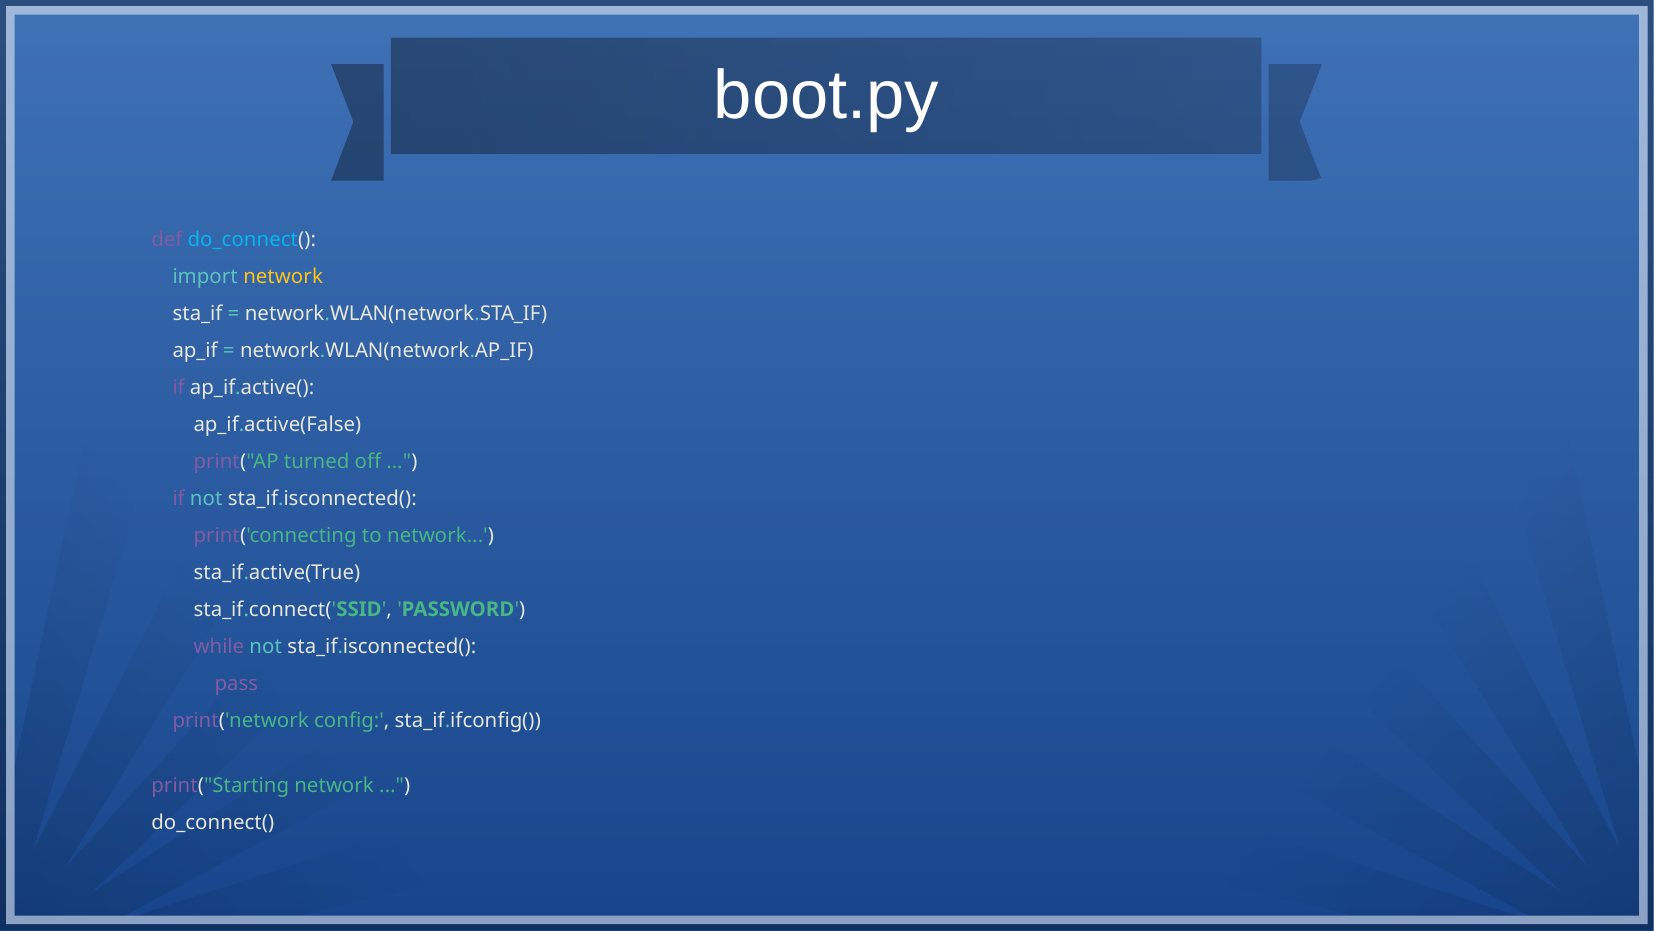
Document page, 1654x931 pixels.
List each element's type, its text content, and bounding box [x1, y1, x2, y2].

list def do_connect(): import network sta_if = network.WLAN(network.STA_IF) ap_if = network.WLAN(network.AP_IF) if ap_if.active(): ap_if.active(False) print("AP turned off ...") if not sta_if.isconnected(): print('connecting to network...') sta_if.active(True) sta_if.connect('SSID', 'PASSWORD') while not sta_if.isconnected(): pass print('network config:', sta_if.ifconfig()) print("Starting network ...") do_connect() [151, 224, 1503, 848]
title boot.py [389, 35, 1264, 154]
